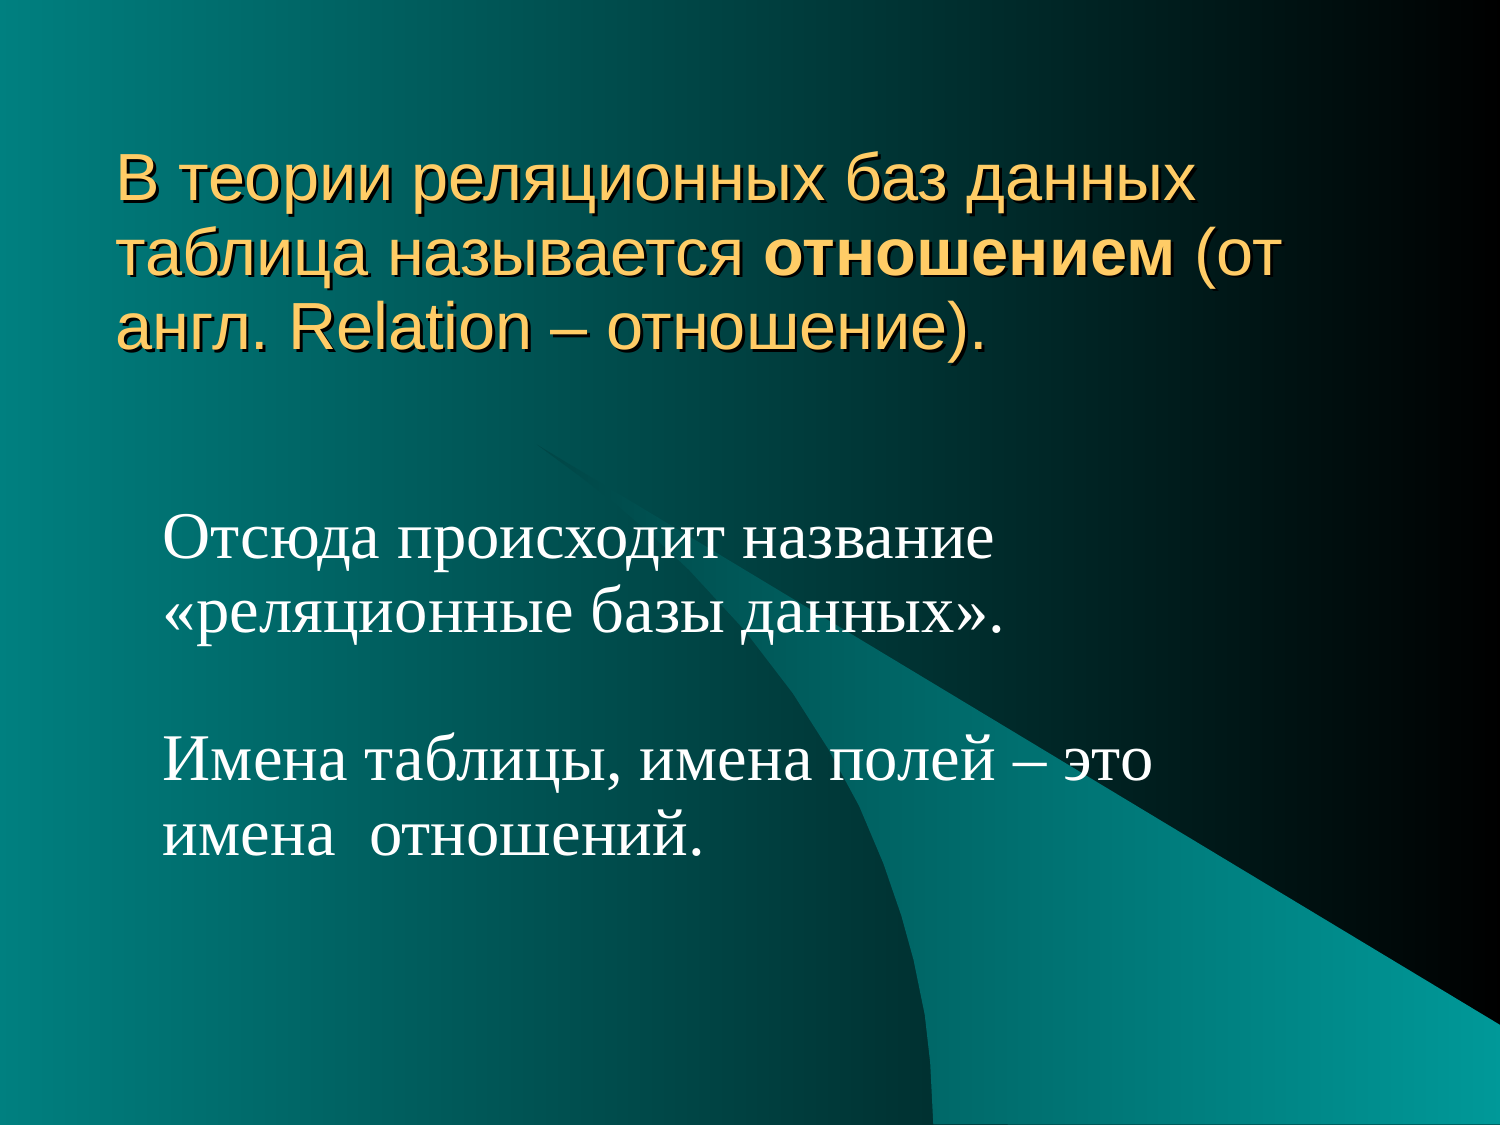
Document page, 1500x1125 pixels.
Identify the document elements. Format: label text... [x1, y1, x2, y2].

title В теории реляционных баз данных таблица называется отношением (от англ. Relation – отношение). [100, 106, 1405, 502]
subtitle Отсюда происходит название «реляционные базы данных». Имена таблицы, имена полей – это имена отношений. [147, 491, 1353, 1012]
